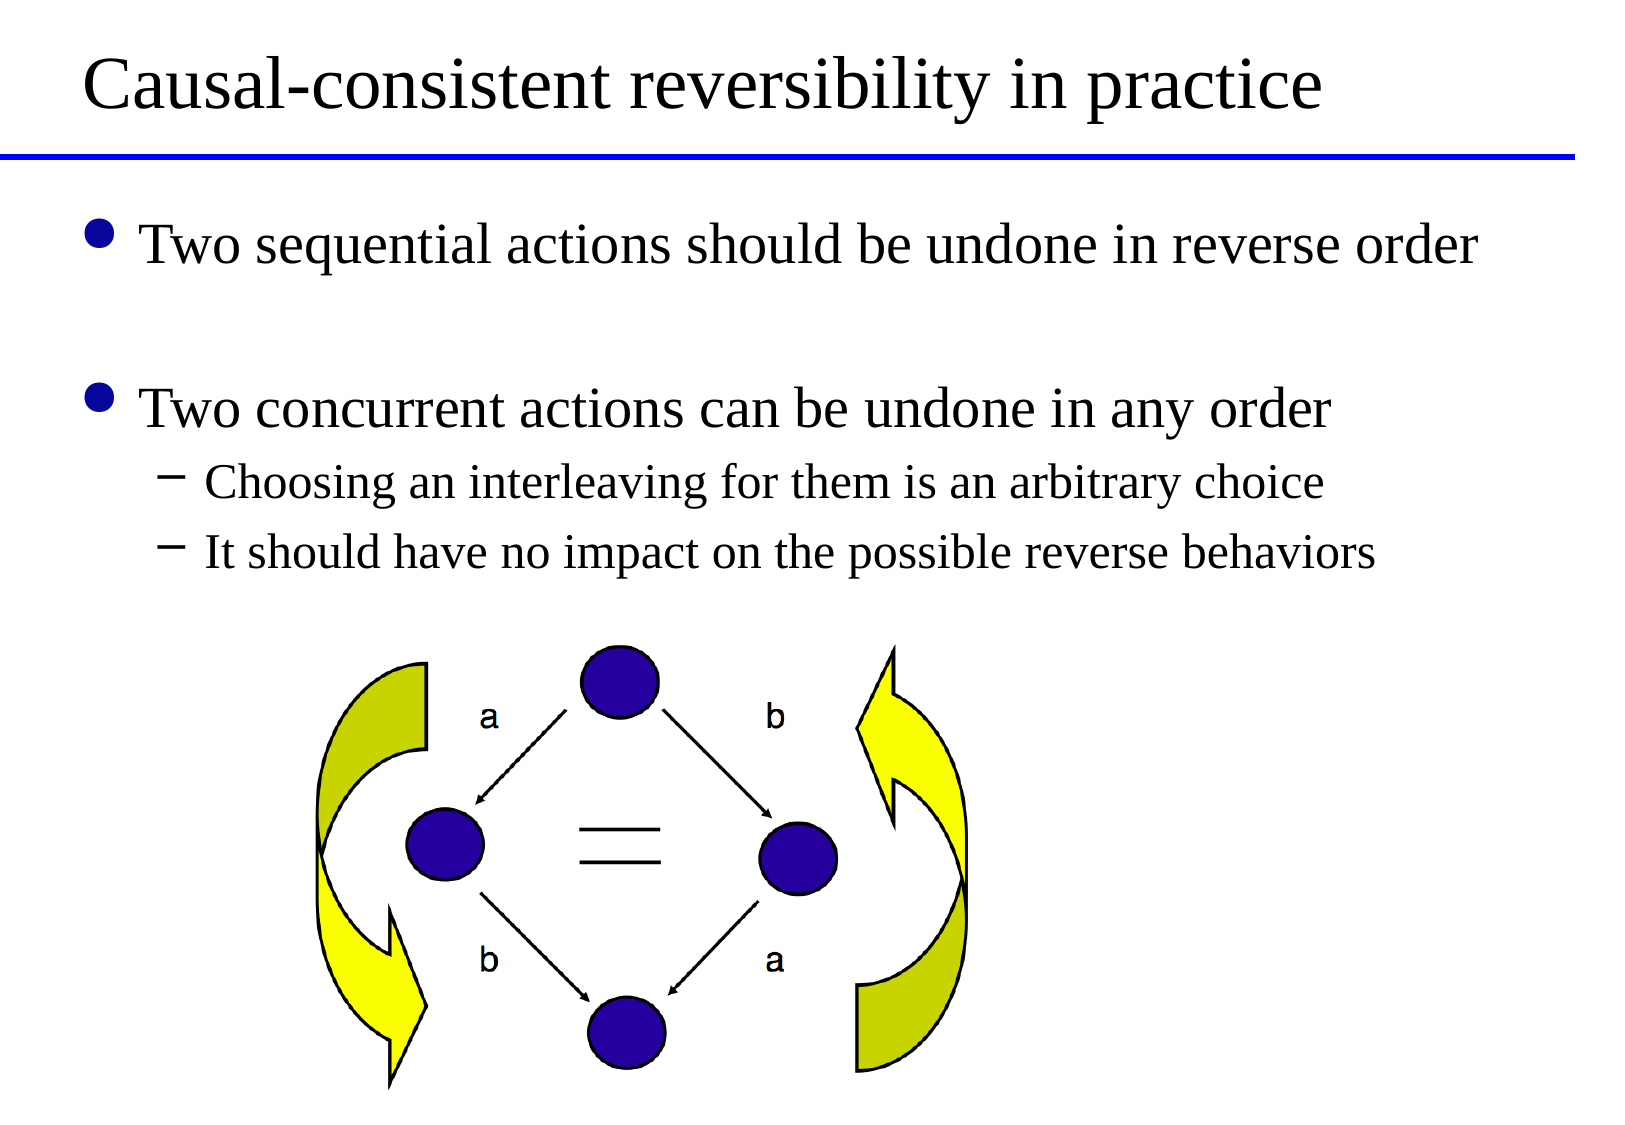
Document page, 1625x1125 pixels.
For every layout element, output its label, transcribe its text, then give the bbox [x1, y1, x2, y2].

list Two sequential actions should be undone in reverse order Two concurrent actions can be undone in any order Choosing an interleaving for them is an arbitrary choice It should have no impact on the possible reverse behaviors [67, 198, 1508, 1061]
picture [300, 629, 982, 1096]
title Causal-consistent reversibility in practice [67, 27, 1544, 131]
